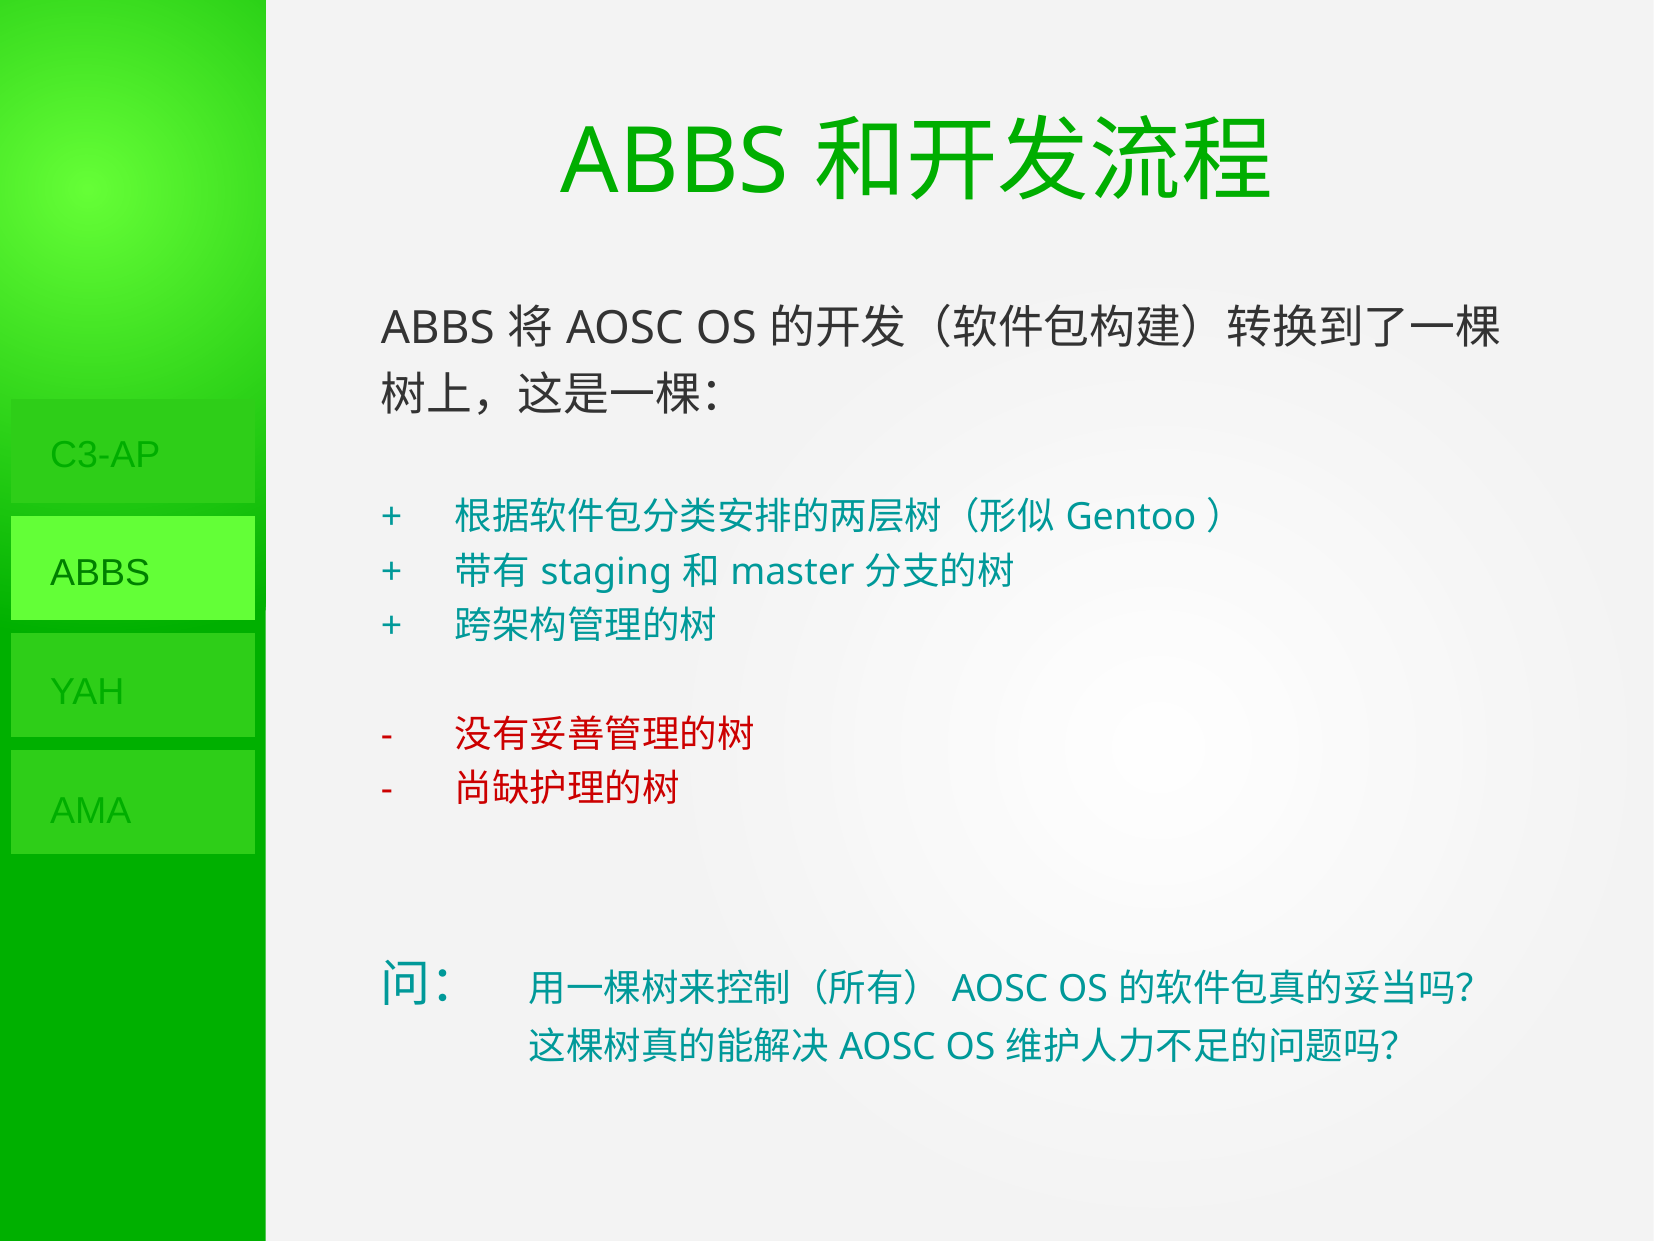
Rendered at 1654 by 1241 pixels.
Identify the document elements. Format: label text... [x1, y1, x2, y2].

title ABBS和开发流程 [463, 17, 1371, 283]
text_box ABBS将AOSC OS的开发（软件包构建）转换到了一棵树上，这是一棵： + 根据软件包分类安排的两层树（形似Gentoo） + 带有staging和master分支的树 + 跨架构管理的树 - 没有妥善管理的树 - 尚缺护理的树 问： 用一棵树来控制（所有）AOSC OS的软件包真的妥当吗？ 这棵树真的能解决AOSC OS维护人力不足的问题吗？ [366, 283, 1536, 1107]
text_box AMA [35, 776, 292, 844]
text_box YAH [35, 658, 265, 725]
text_box C3-AP [35, 420, 319, 488]
text_box ABBS [35, 539, 252, 607]
